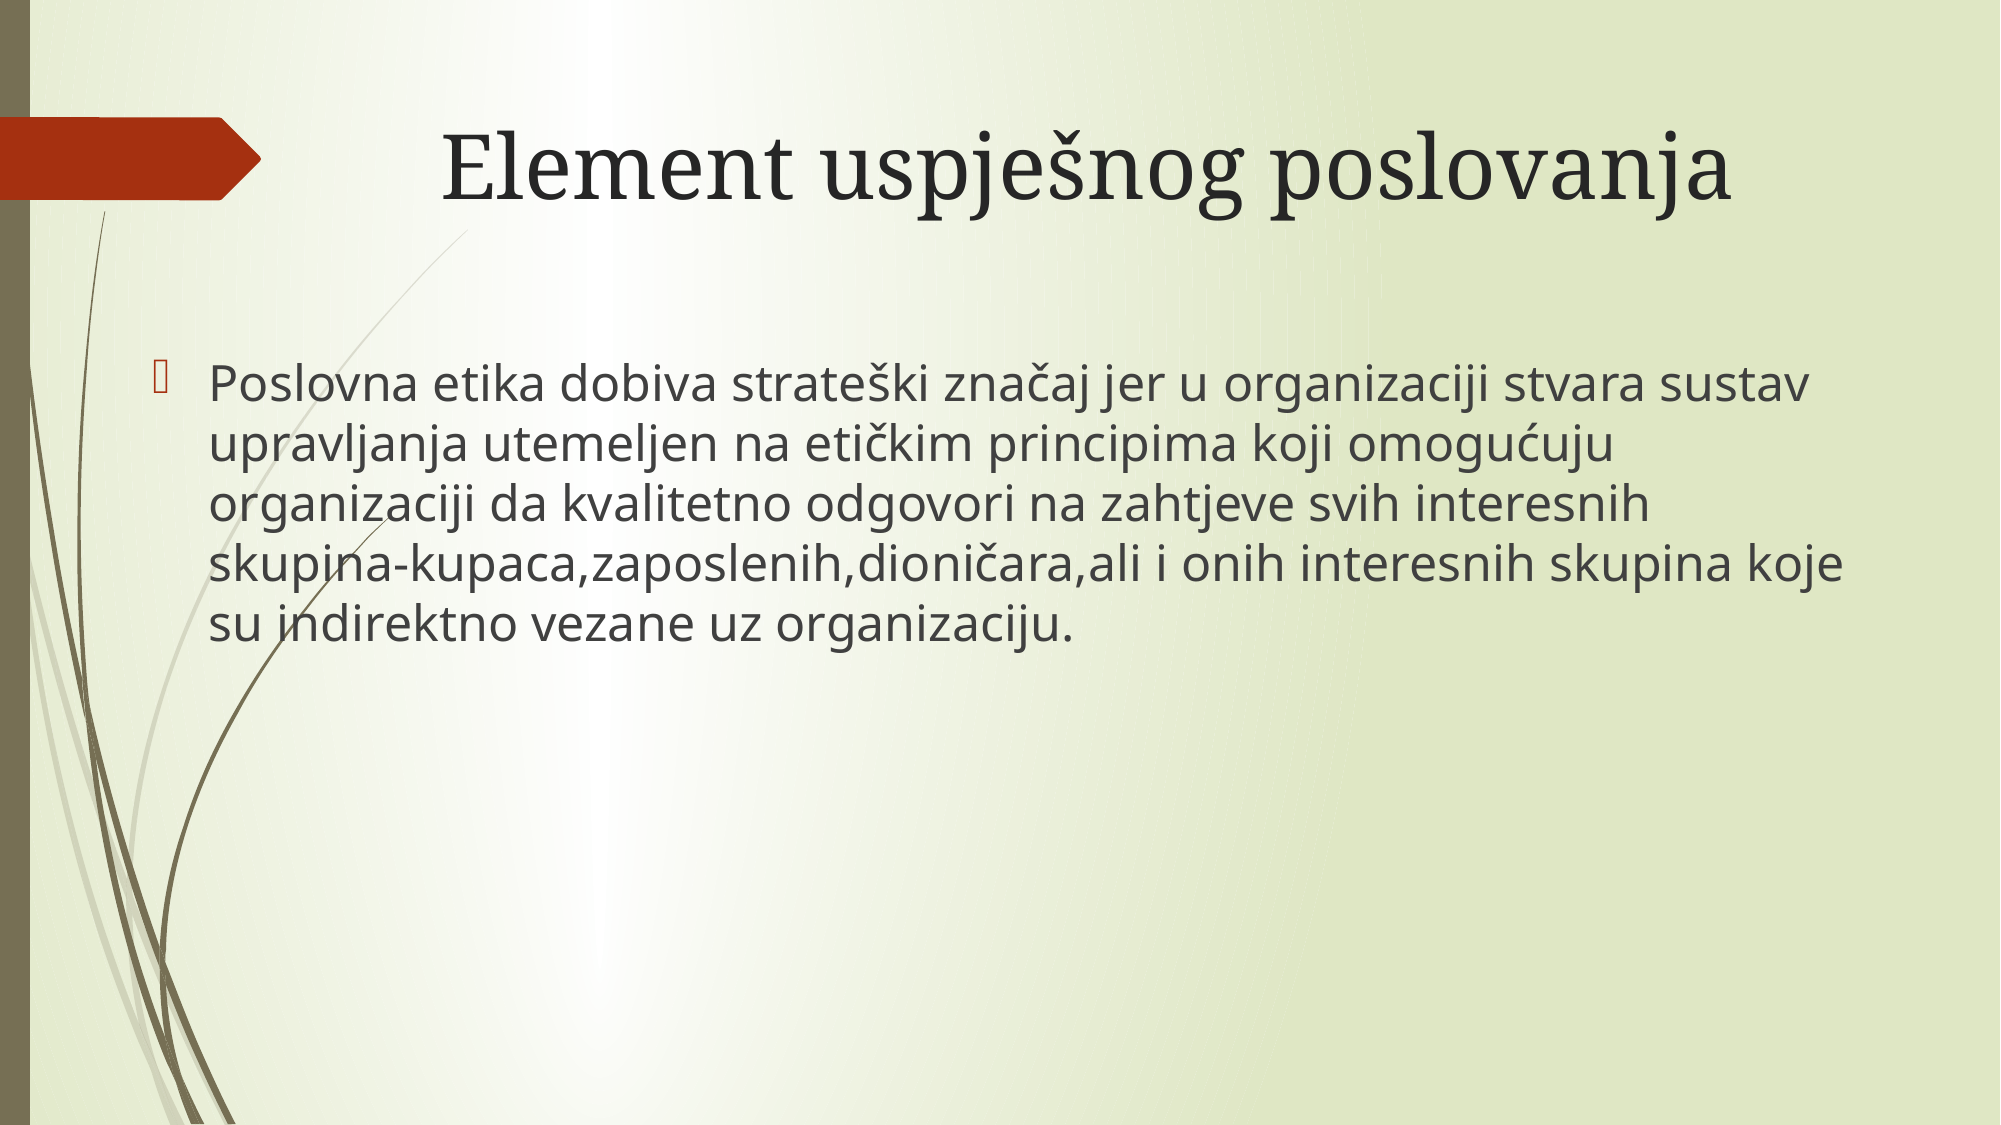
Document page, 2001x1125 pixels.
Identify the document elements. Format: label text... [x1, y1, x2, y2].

title Element uspješnog poslovanja [425, 102, 1888, 313]
list Poslovna etika dobiva strateški značaj jer u organizaciji stvara sustav upravljanja utemeljen na etičkim principima koji omogućuju organizaciji da kvalitetno odgovori na zahtjeve svih interesnih skupina-kupaca,zaposlenih,dioničara,ali i onih interesnih skupina koje su indirektno vezane uz organizaciju. [137, 343, 1863, 1014]
